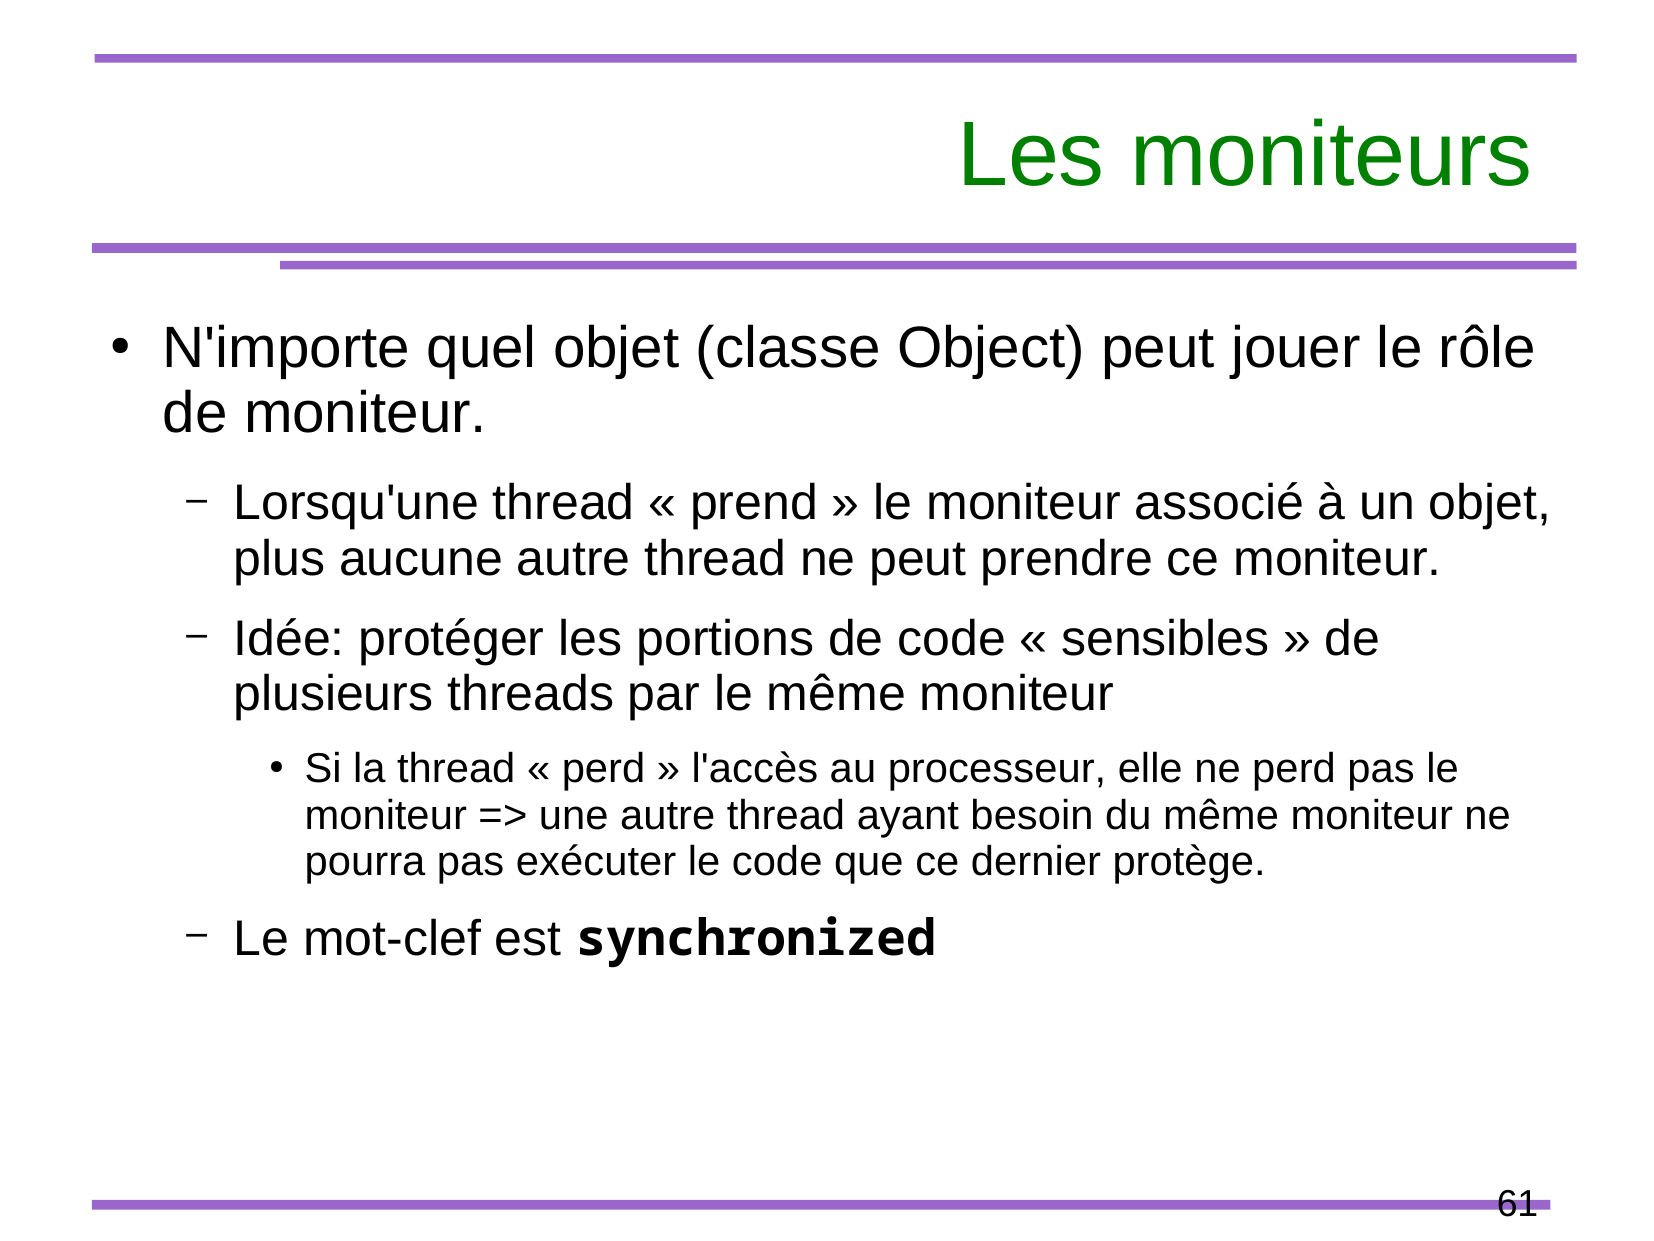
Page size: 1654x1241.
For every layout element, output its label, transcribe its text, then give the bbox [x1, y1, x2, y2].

title Les moniteurs [121, 49, 1534, 257]
list N'importe quel objet (classe Object) peut jouer le rôle de moniteur. Lorsqu'une thread « prend » le moniteur associé à un objet, plus aucune autre thread ne peut prendre ce moniteur. Idée: protéger les portions de code « sensibles » de plusieurs threads par le même moniteur Si la thread « perd » l'accès au processeur, elle ne perd pas le moniteur => une autre thread ayant besoin du même moniteur ne pourra pas exécuter le code que ce dernier protège. Le mot-clef est synchronized [92, 315, 1563, 1163]
